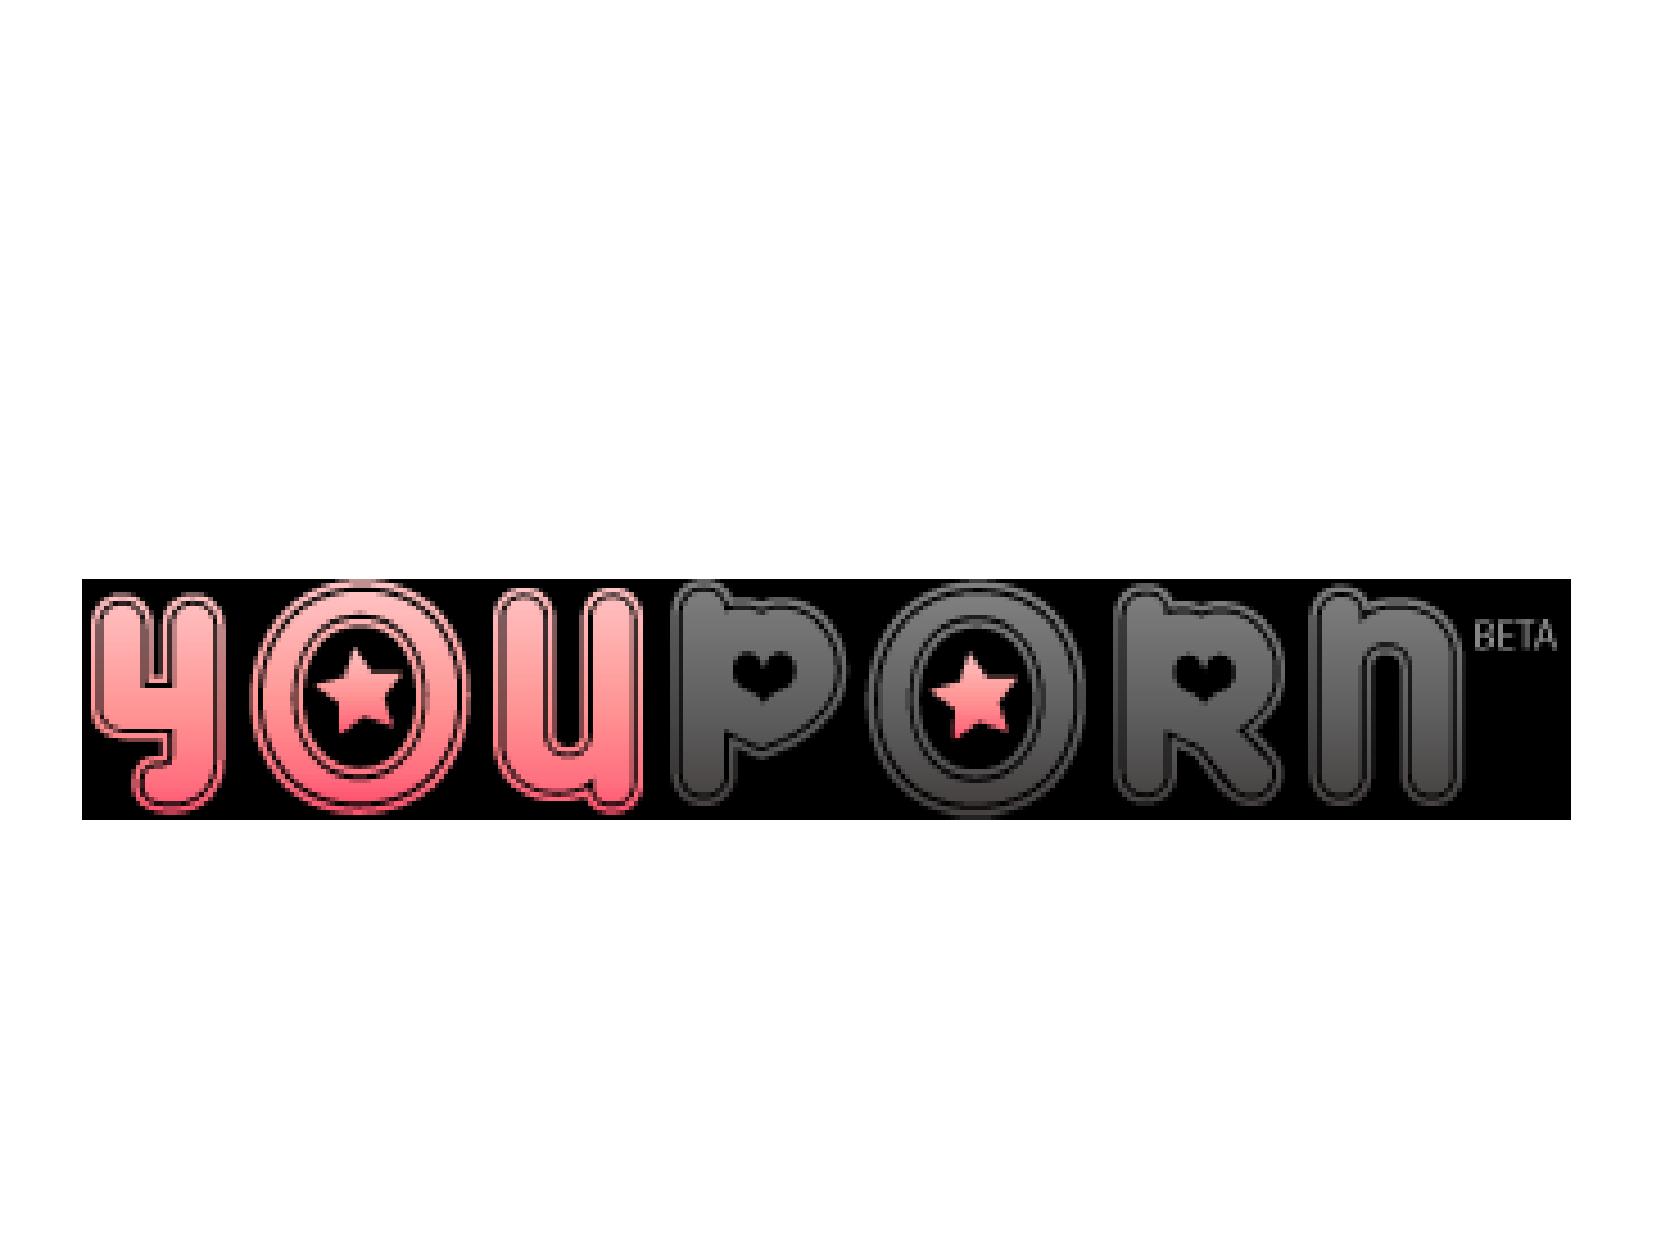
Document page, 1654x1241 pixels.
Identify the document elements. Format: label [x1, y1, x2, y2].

picture [82, 579, 1571, 820]
